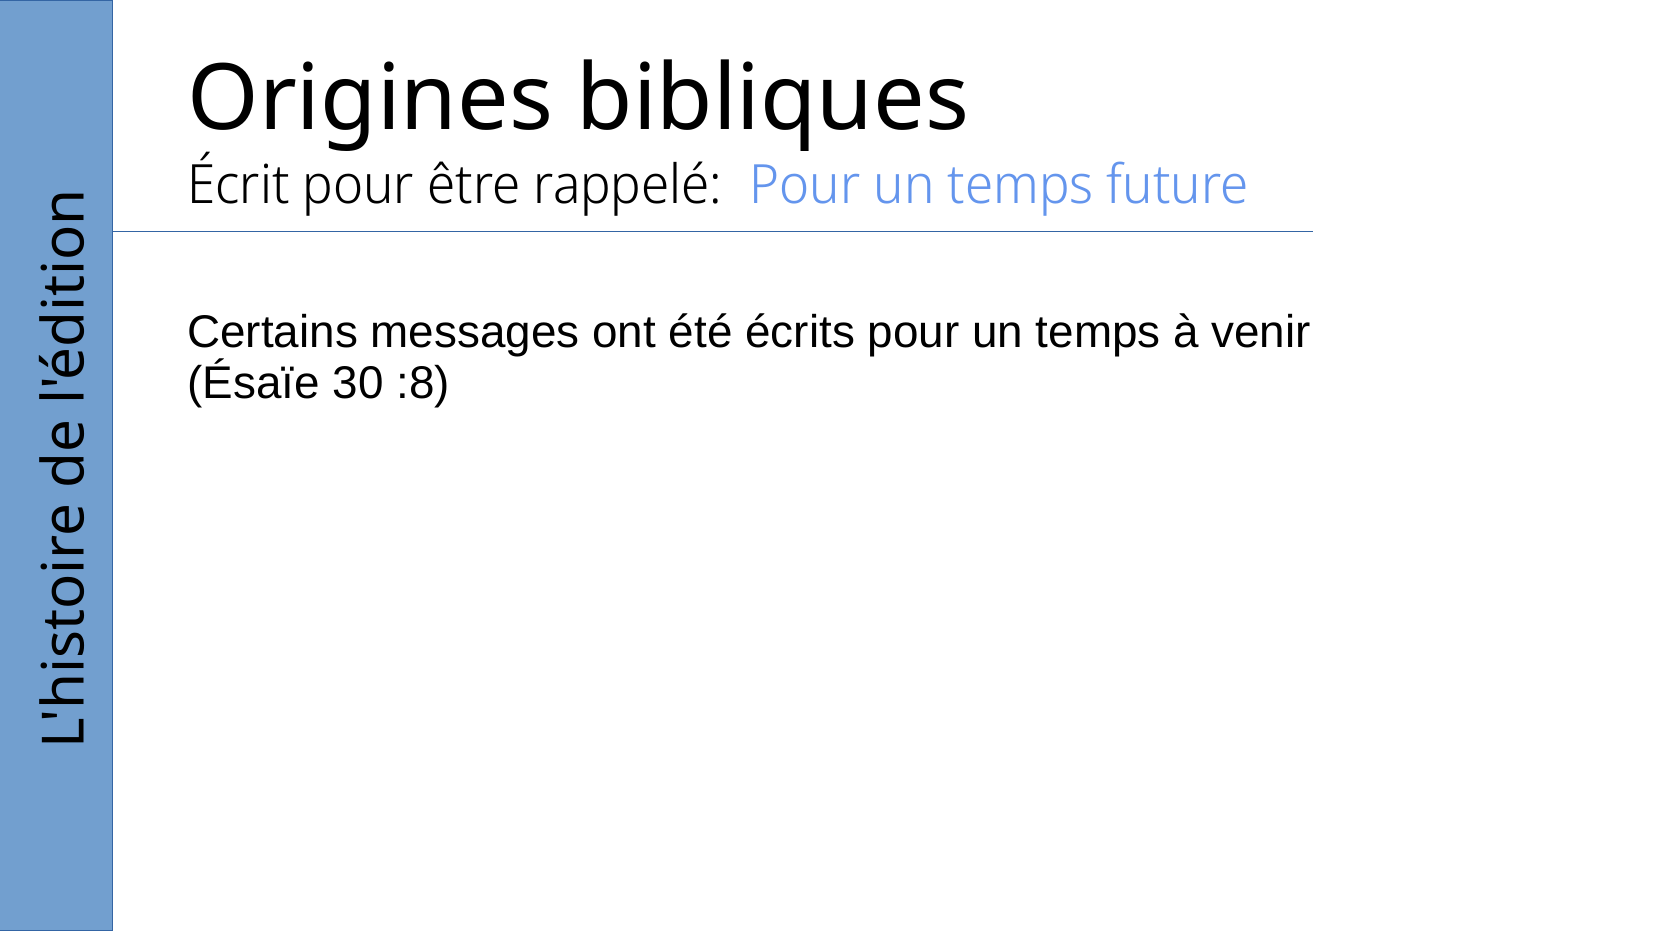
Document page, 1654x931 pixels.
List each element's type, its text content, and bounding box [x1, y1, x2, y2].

text_box L'histoire de l'édition [13, 37, 105, 901]
text_box [0, 0, 113, 931]
title Écrit pour être rappelé: Pour un temps future [187, 125, 1571, 239]
subtitle Certains messages ont été écrits pour un temps à venir (Ésaïe 30 :8) [187, 306, 1571, 846]
title Origines bibliques [187, 33, 1571, 125]
